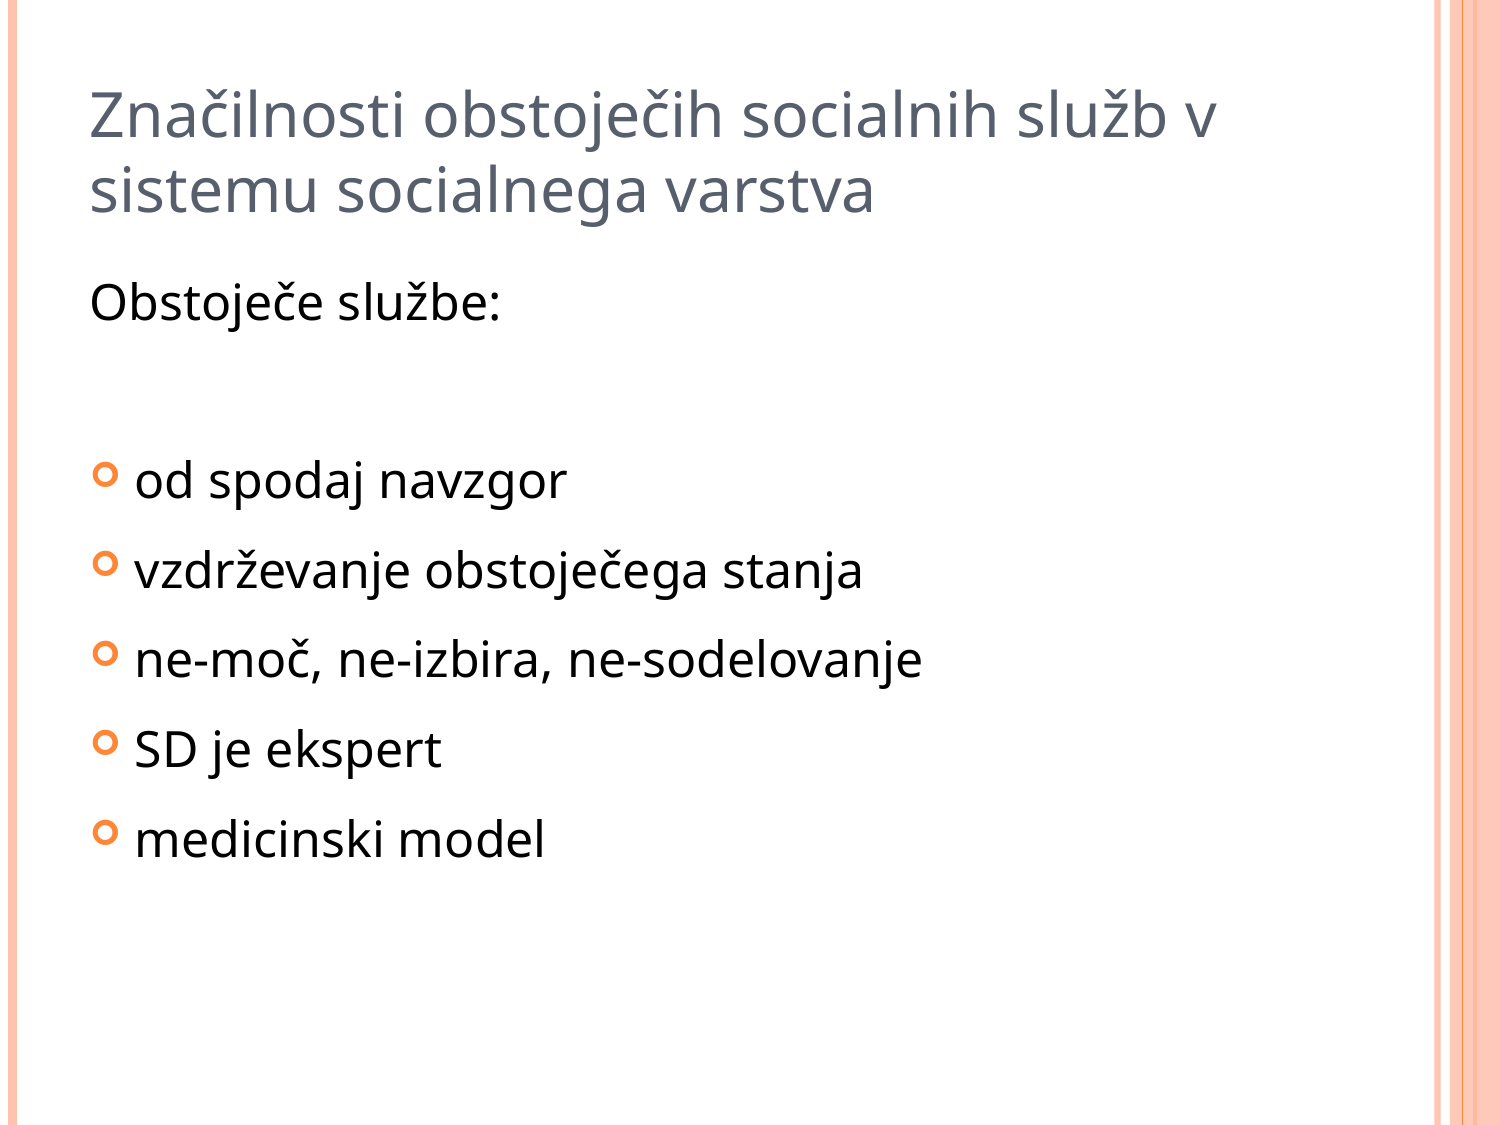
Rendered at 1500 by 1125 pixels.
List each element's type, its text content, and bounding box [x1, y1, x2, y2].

list Obstoječe službe: od spodaj navzgor vzdrževanje obstoječega stanja ne-moč, ne-izbira, ne-sodelovanje SD je ekspert medicinski model [75, 262, 1300, 1062]
title Značilnosti obstoječih socialnih služb v sistemu socialnega varstva [75, 45, 1300, 233]
